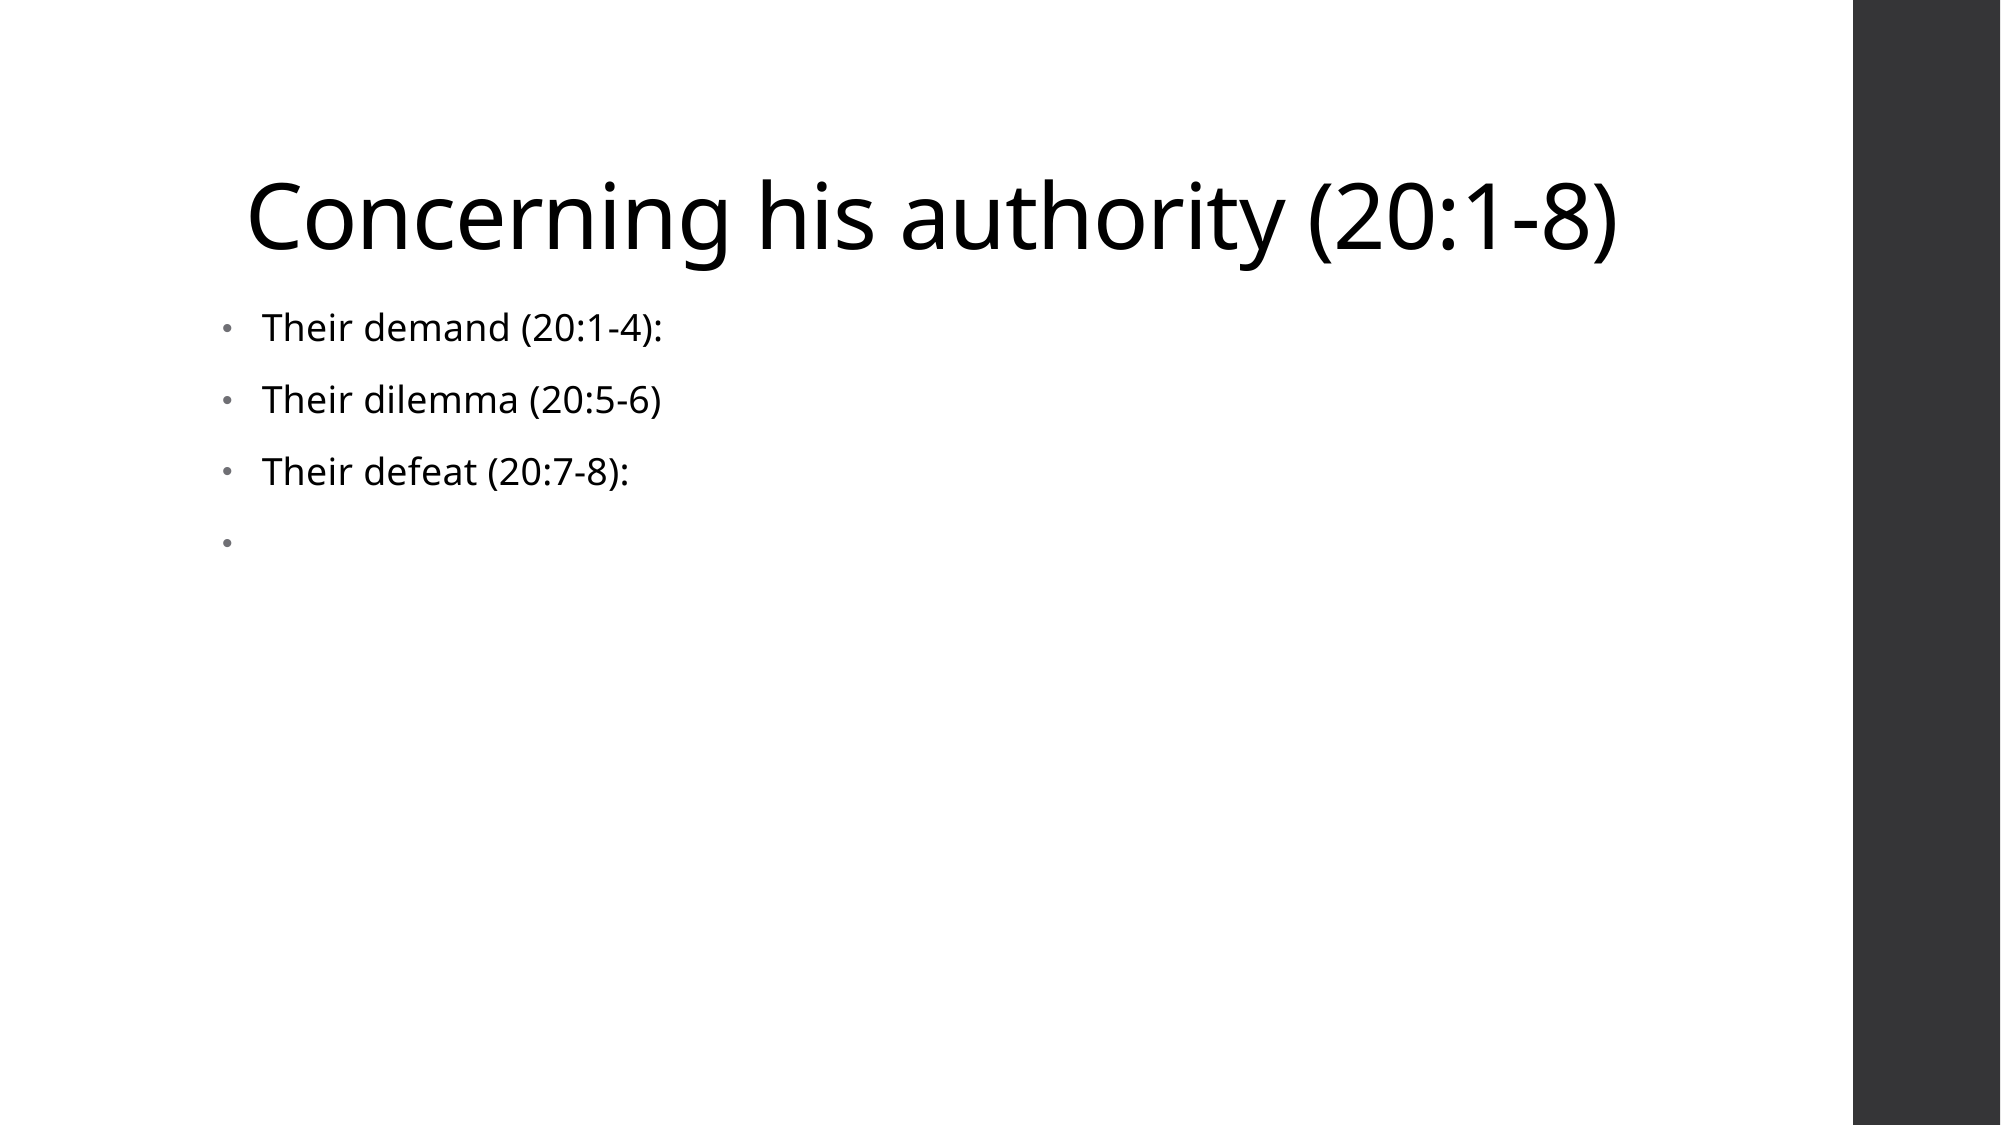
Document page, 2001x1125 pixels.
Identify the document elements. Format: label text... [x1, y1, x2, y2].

list Their demand (20:1-4): Their dilemma (20:5-6) Their defeat (20:7-8): [206, 299, 1617, 1014]
title Concerning his authority (20:1-8) [206, 60, 1797, 278]
